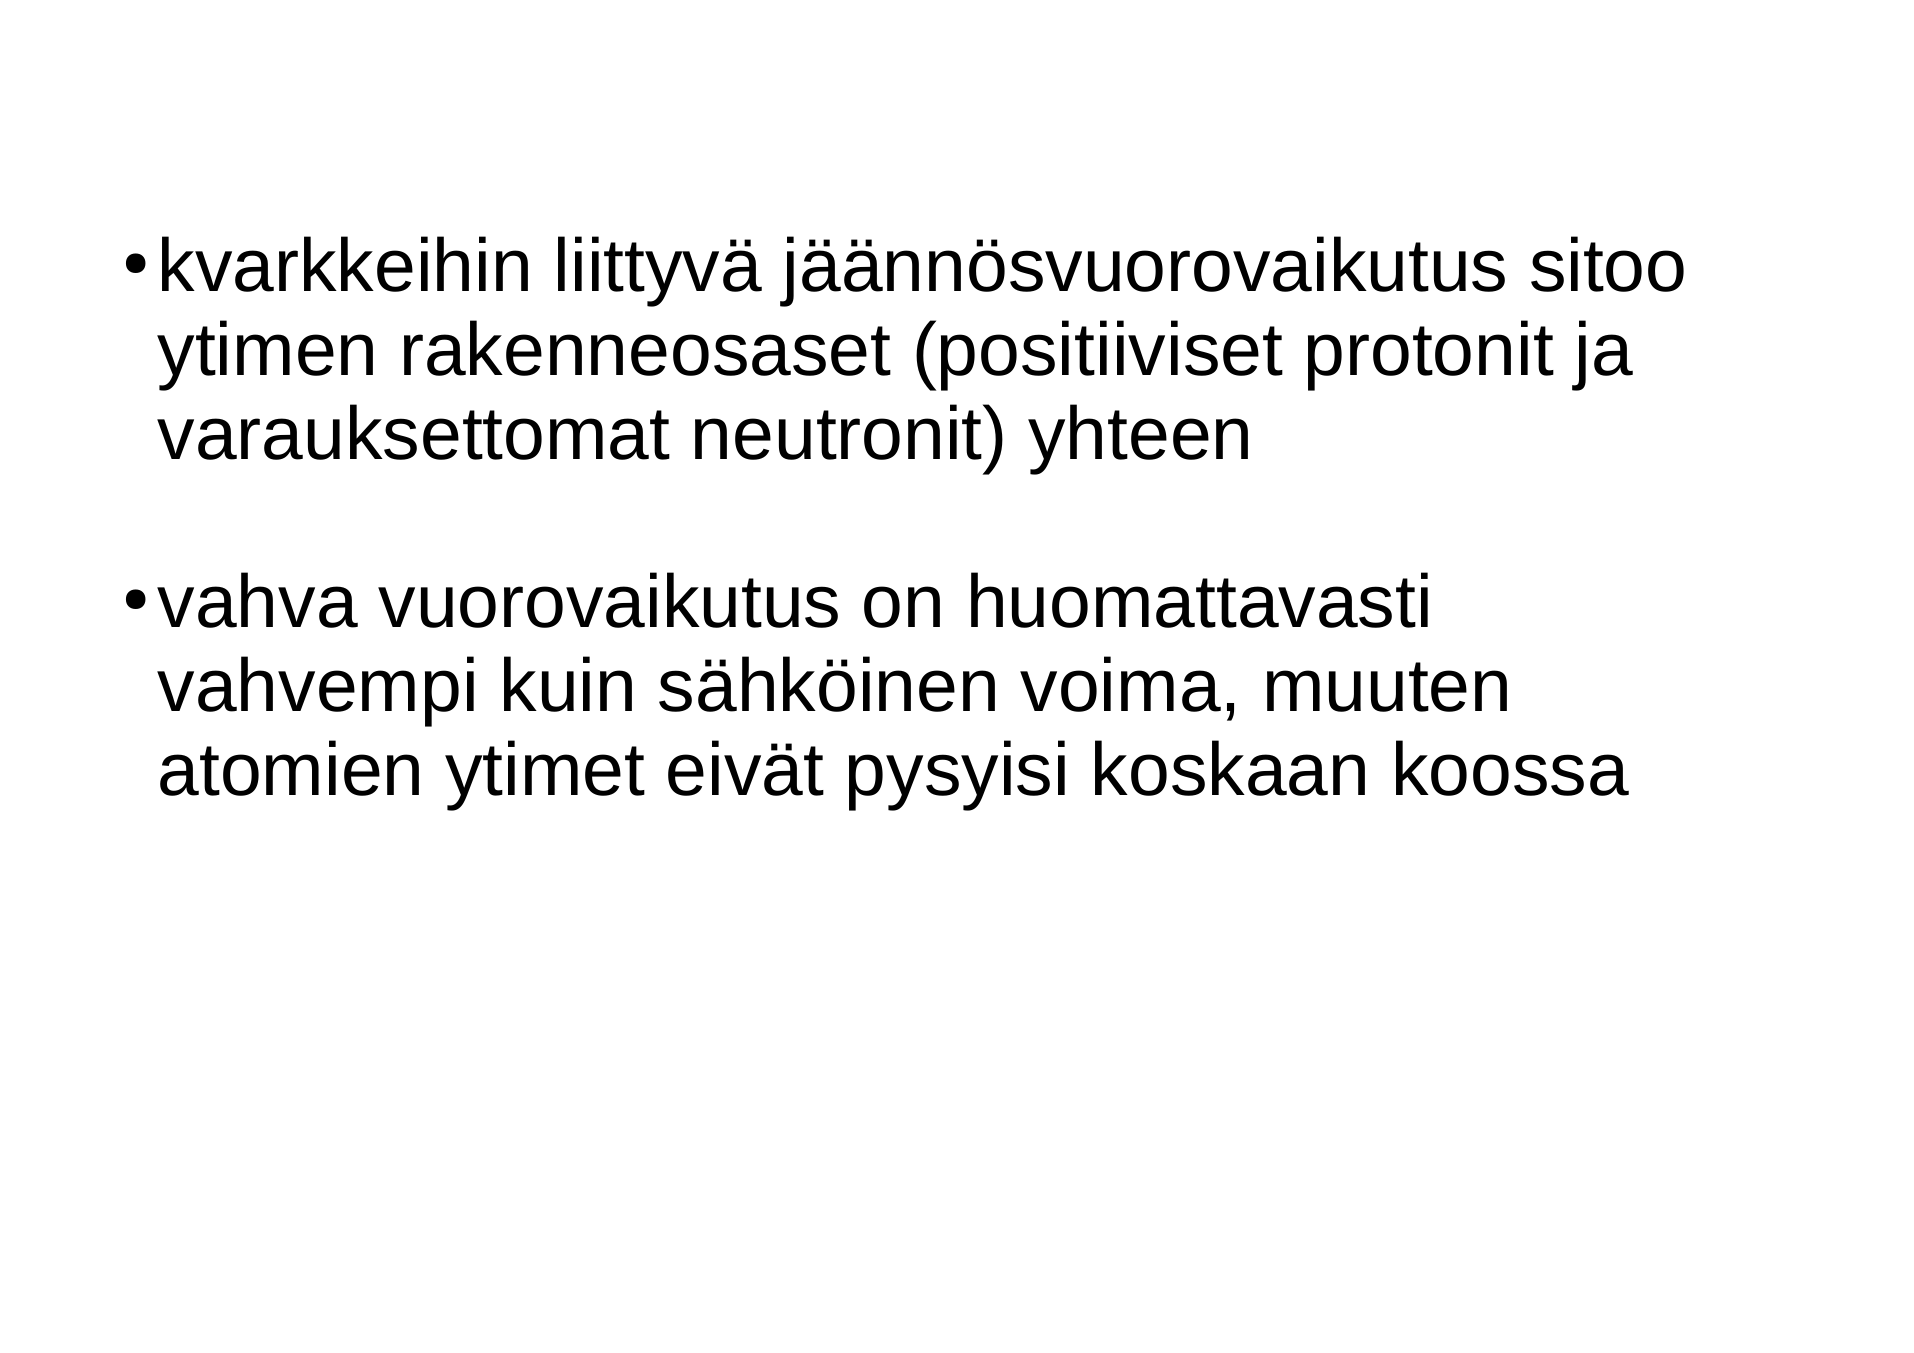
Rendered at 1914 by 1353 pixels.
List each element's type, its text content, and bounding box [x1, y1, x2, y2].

text_box kvarkkeihin liittyvä jäännösvuorovaikutus sitoo ytimen rakenneosaset (positiiviset protonit ja varauksettomat neutronit) yhteen vahva vuorovaikutus on huomattavasti vahvempi kuin sähköinen voima, muuten atomien ytimet eivät pysyisi koskaan koossa [107, 216, 1789, 1149]
